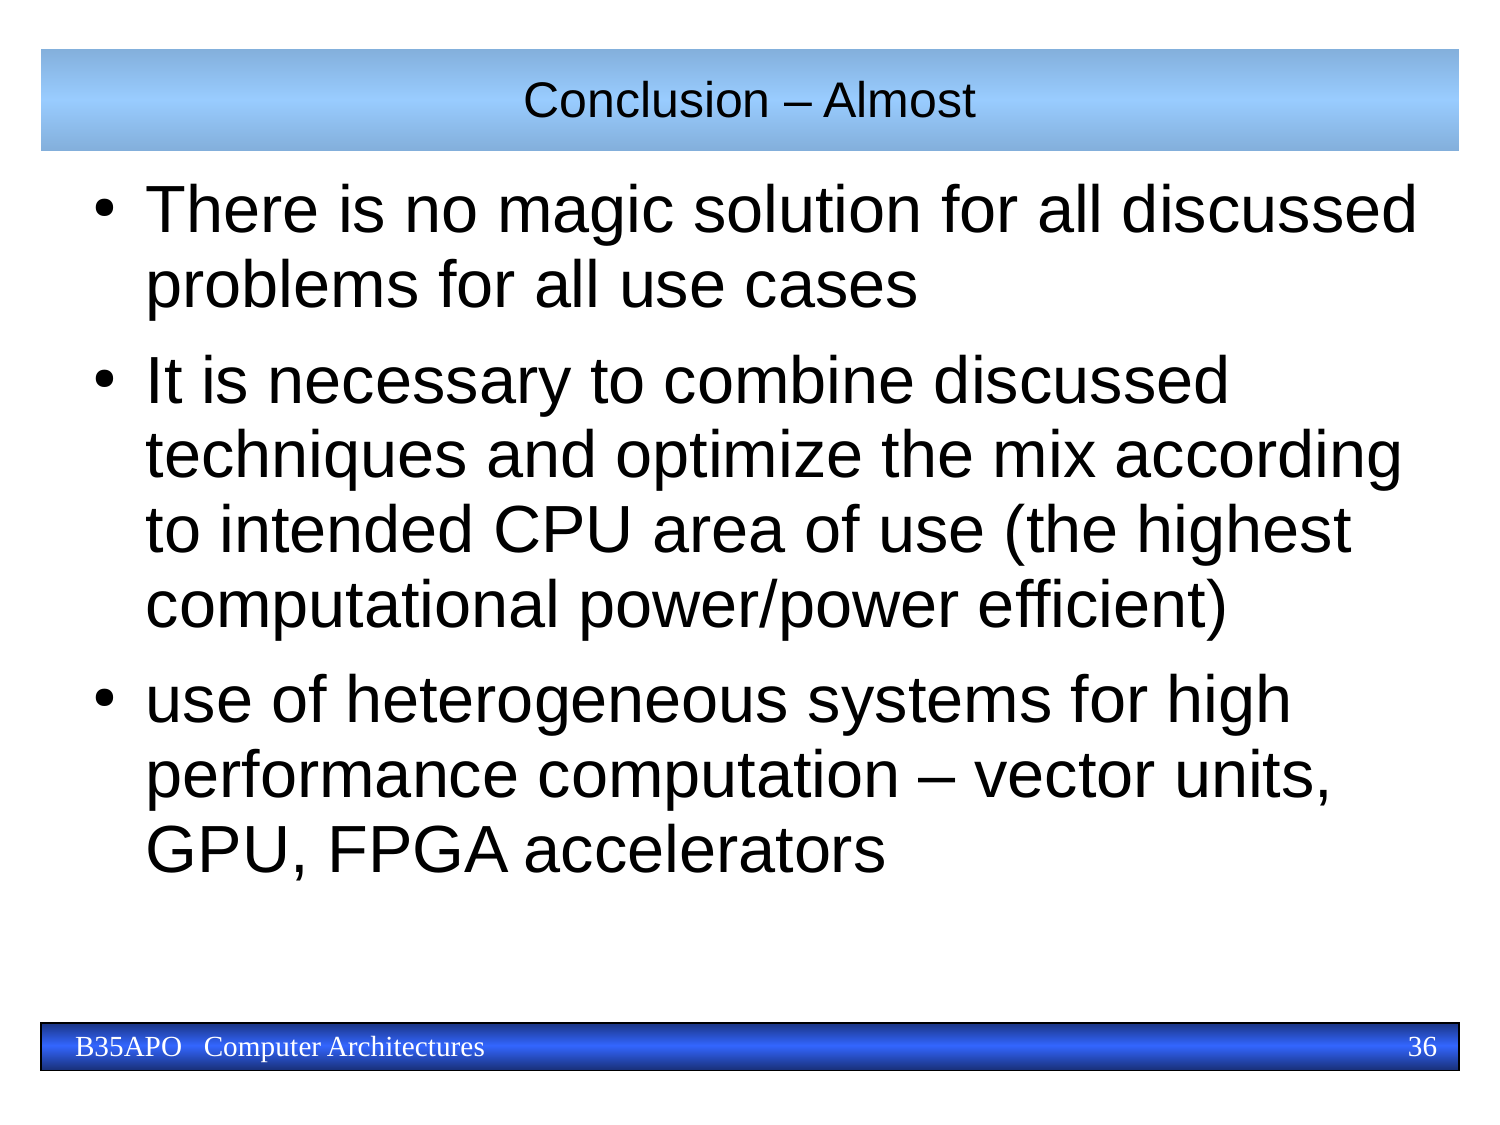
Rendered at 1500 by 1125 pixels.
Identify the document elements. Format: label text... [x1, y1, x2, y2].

list There is no magic solution for all discussed problems for all use cases It is necessary to combine discussed techniques and optimize the mix according to intended CPU area of use (the highest computational power/power efficient) use of heterogeneous systems for high performance computation – vector units, GPU, FPGA accelerators [75, 172, 1426, 1000]
title Conclusion – Almost [41, 49, 1459, 151]
